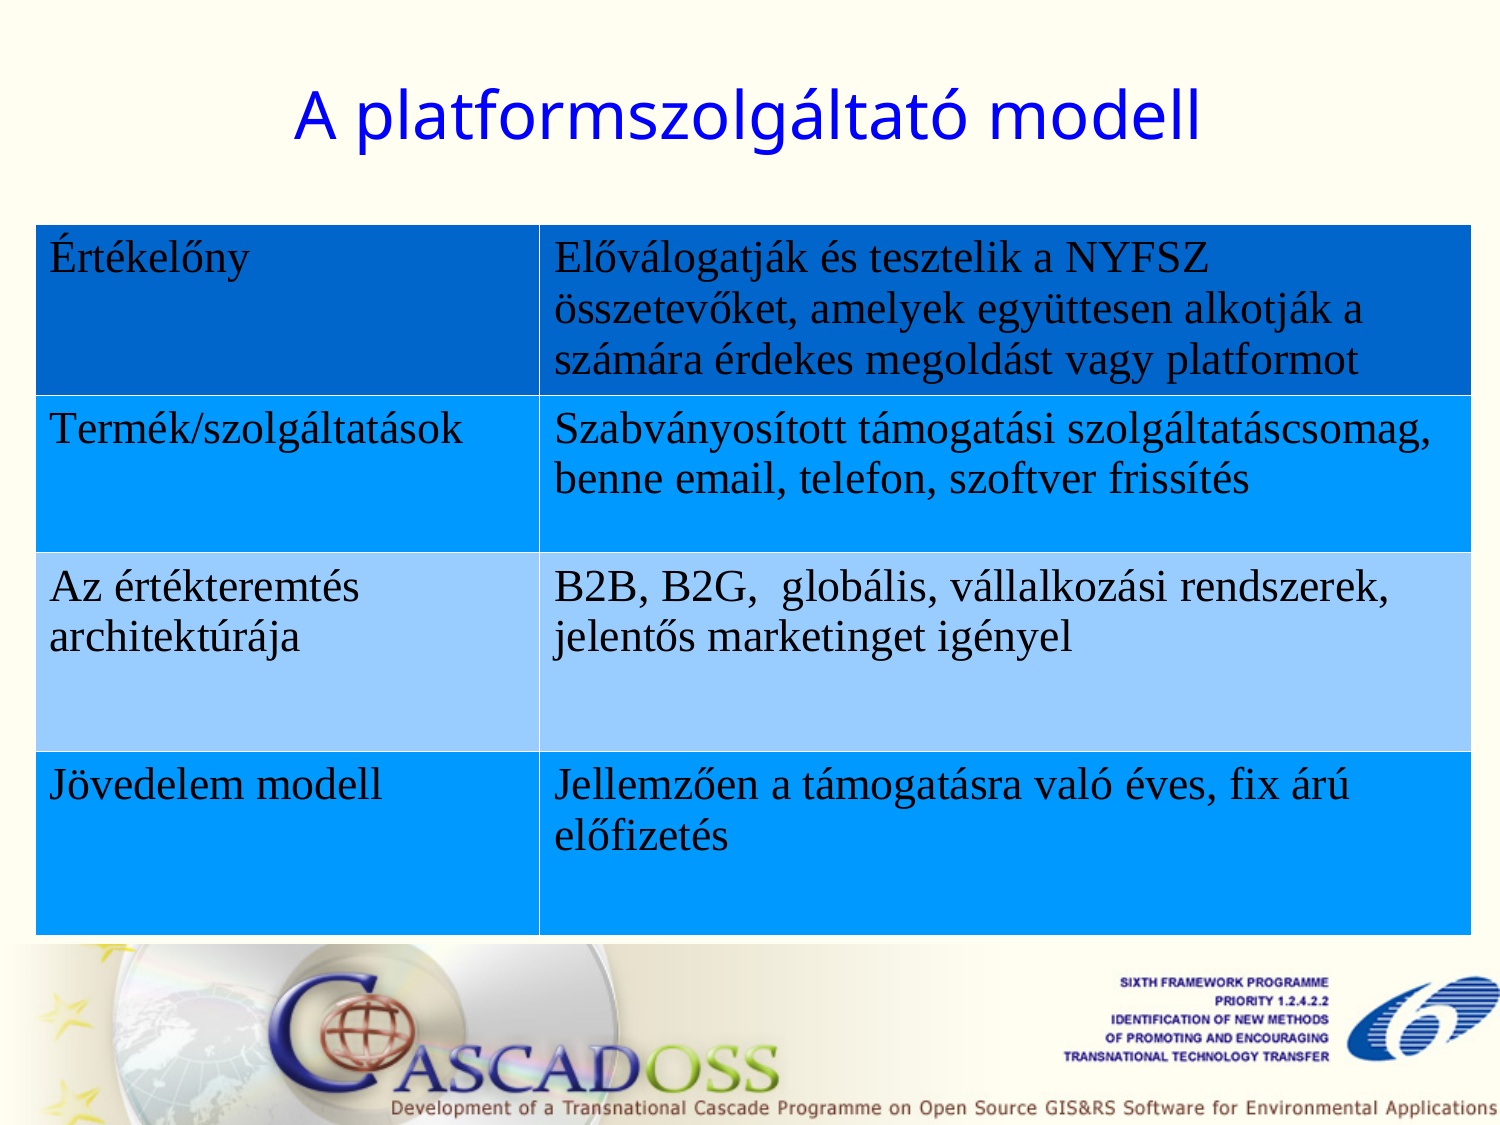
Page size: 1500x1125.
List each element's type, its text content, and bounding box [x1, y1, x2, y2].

picture [0, 944, 1500, 1125]
picture [35, 224, 1471, 936]
title A platformszolgáltató modell [74, 13, 1425, 216]
